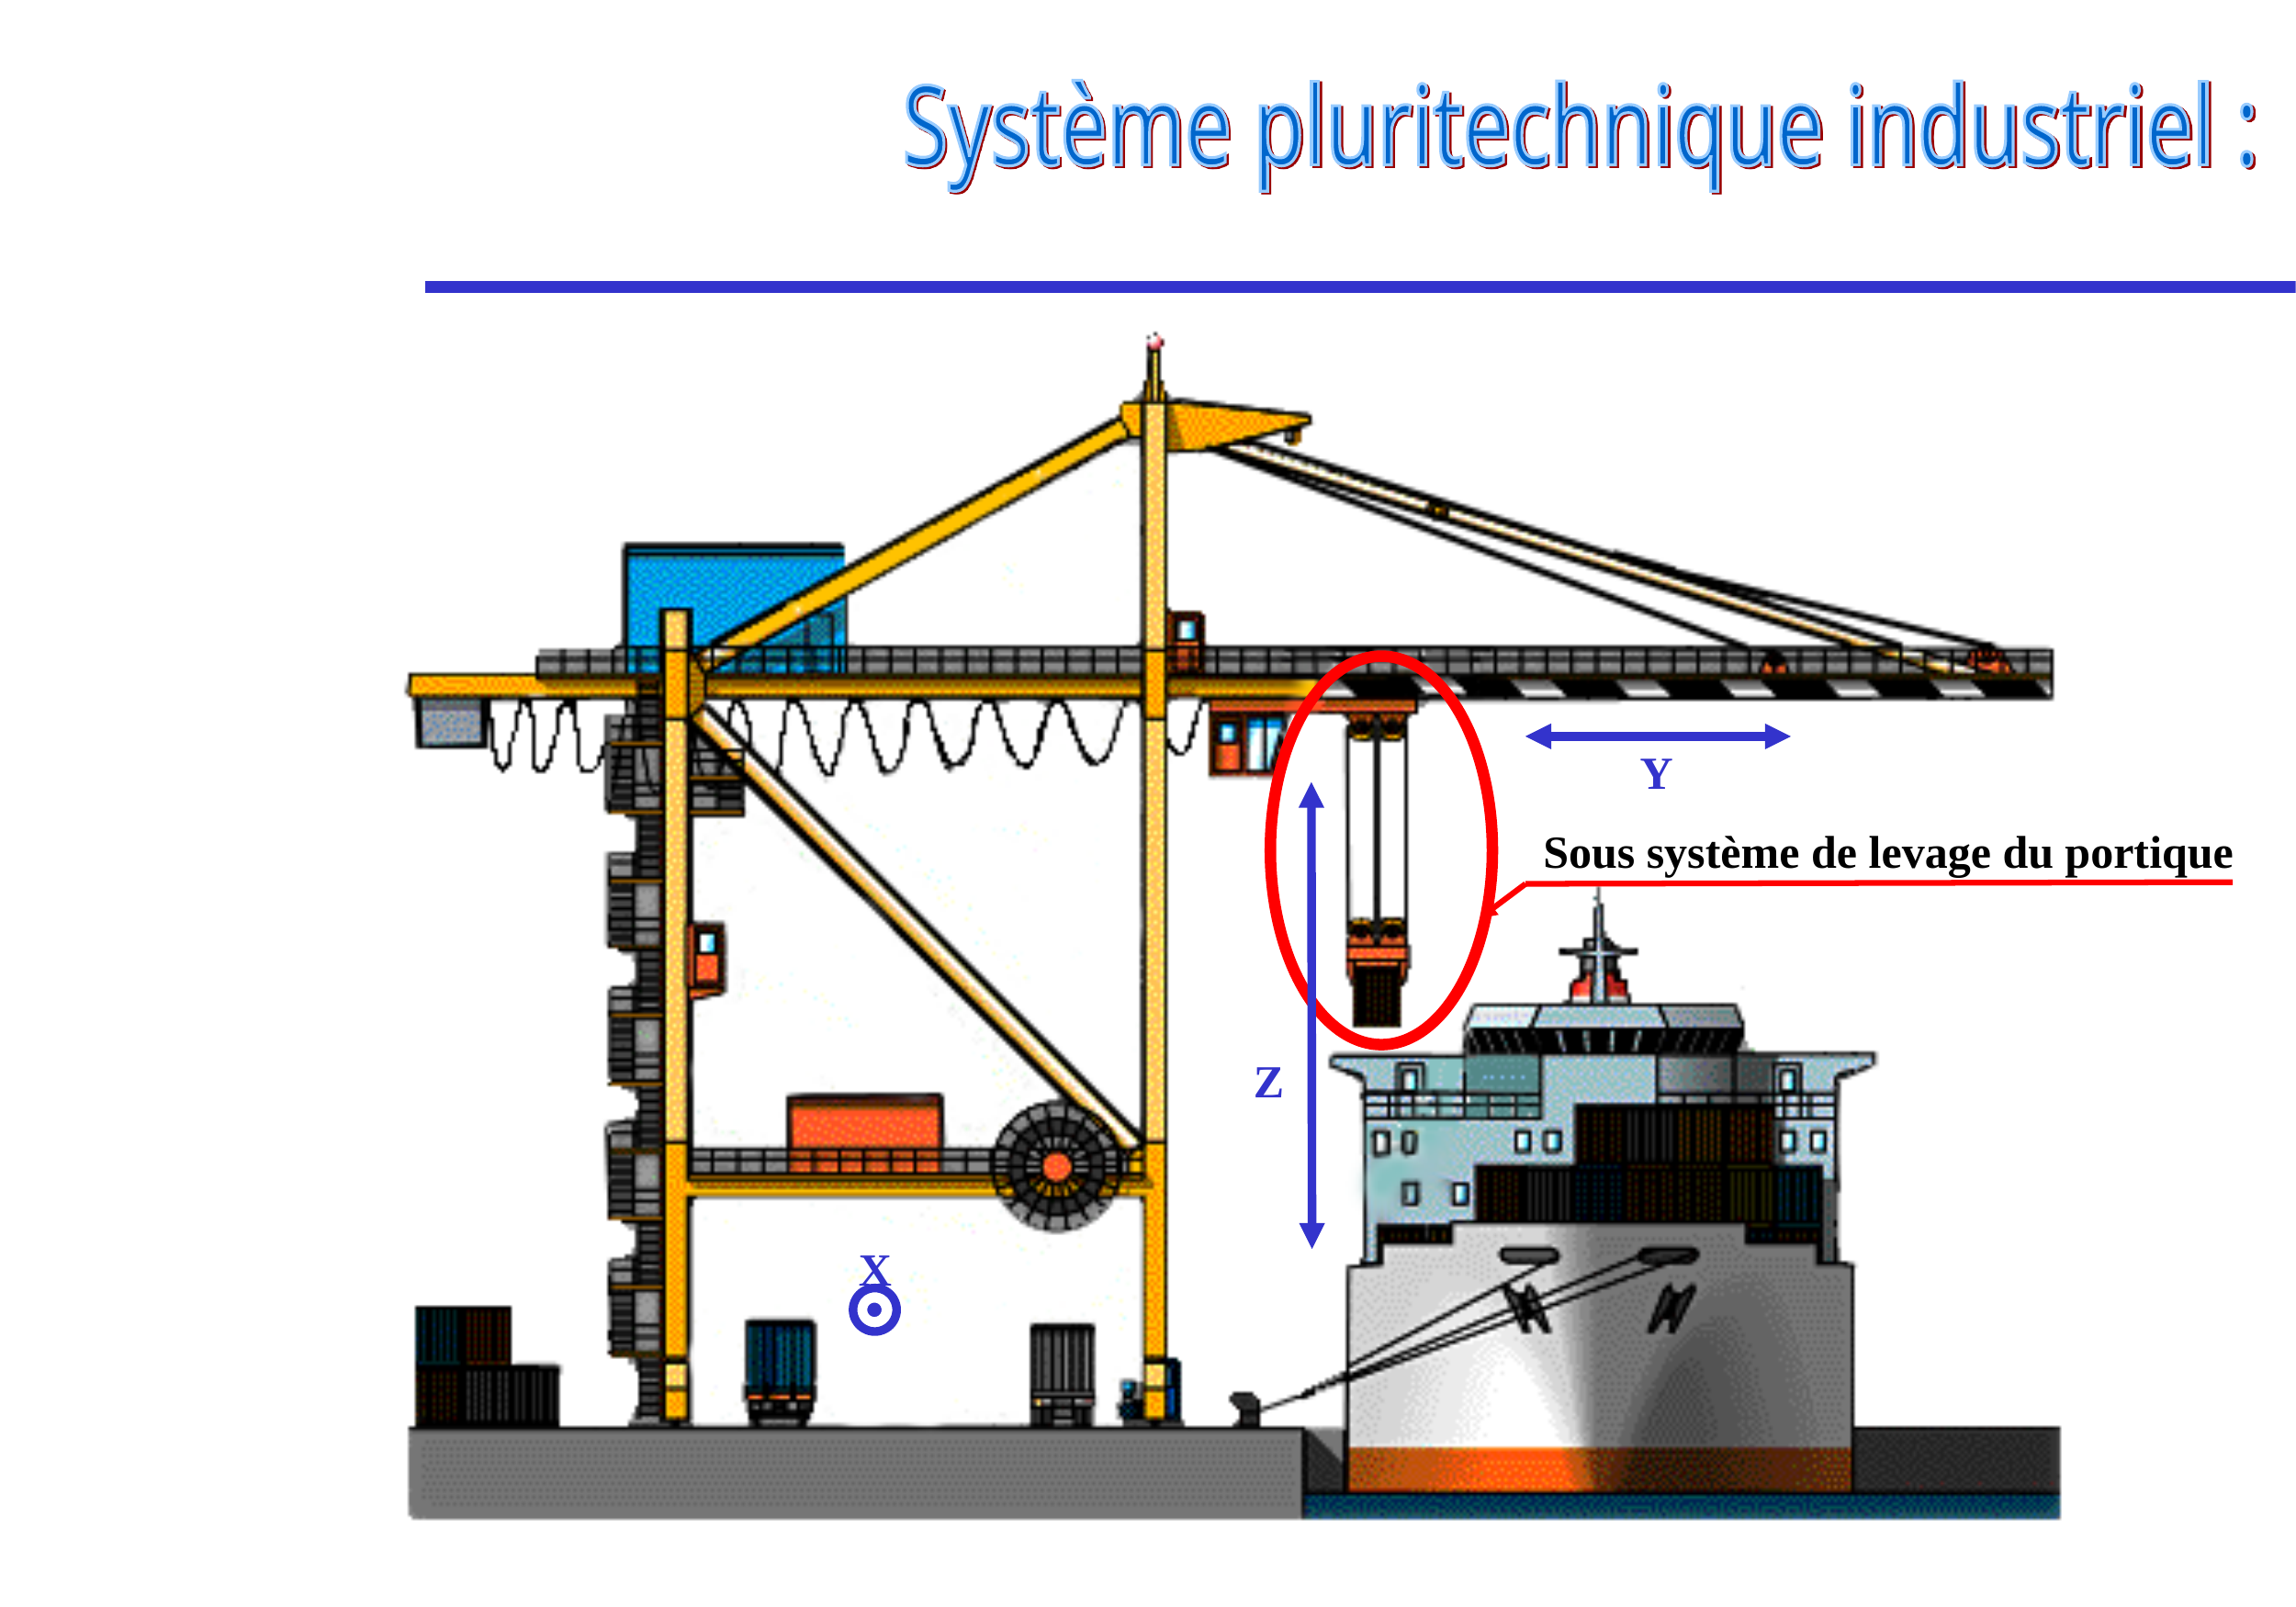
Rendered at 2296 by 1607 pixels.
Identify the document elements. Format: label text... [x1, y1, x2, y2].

text_box Système pluritechnique industriel : [1332, 106, 1370, 166]
text_box Système pluritechnique industriel : [1311, 81, 1319, 165]
text_box Système pluritechnique industriel : [1557, 81, 1594, 165]
text_box Système pluritechnique industriel : [2200, 81, 2208, 165]
text_box [862, 1298, 886, 1321]
text_box Système pluritechnique industriel : [906, 84, 944, 166]
text_box Système pluritechnique industriel : [1781, 104, 1819, 166]
text_box Système pluritechnique industriel : [948, 106, 991, 192]
text_box Système pluritechnique industriel : [1188, 104, 1228, 166]
text_box Système pluritechnique industriel : [1975, 106, 2013, 166]
text_box Système pluritechnique industriel : [1260, 104, 1300, 192]
picture [358, 310, 2113, 1562]
text_box Système pluritechnique industriel : [1467, 104, 1506, 166]
text_box X [845, 1233, 908, 1303]
text_box Système pluritechnique industriel : [1114, 104, 1178, 165]
text_box Z [1240, 1044, 1297, 1114]
text_box Sous système de levage du portique [1529, 815, 2248, 884]
text_box Système pluritechnique industriel : [2024, 104, 2056, 166]
text_box Système pluritechnique industriel : [2097, 104, 2123, 165]
text_box Système pluritechnique industriel : [1514, 104, 1548, 166]
text_box Système pluritechnique industriel : [1678, 104, 1718, 192]
text_box Y [1626, 736, 1724, 806]
text_box Système pluritechnique industriel : [2150, 104, 2189, 166]
text_box Système pluritechnique industriel : [1031, 92, 1059, 166]
text_box Système pluritechnique industriel : [1873, 104, 1911, 165]
text_box Système pluritechnique industriel : [1064, 104, 1103, 166]
text_box X [865, 1274, 880, 1284]
text_box Système pluritechnique industriel : [1731, 106, 1770, 166]
text_box Système pluritechnique industriel : [1384, 104, 1411, 165]
text_box Système pluritechnique industriel : [2061, 92, 2088, 166]
text_box Système pluritechnique industriel : [1922, 81, 1962, 166]
text_box Système pluritechnique industriel : [1607, 104, 1646, 165]
text_box Système pluritechnique industriel : [1434, 92, 1461, 166]
text_box Système pluritechnique industriel : [995, 104, 1027, 166]
picture [1277, 662, 1486, 1039]
text_box X [860, 1293, 890, 1303]
